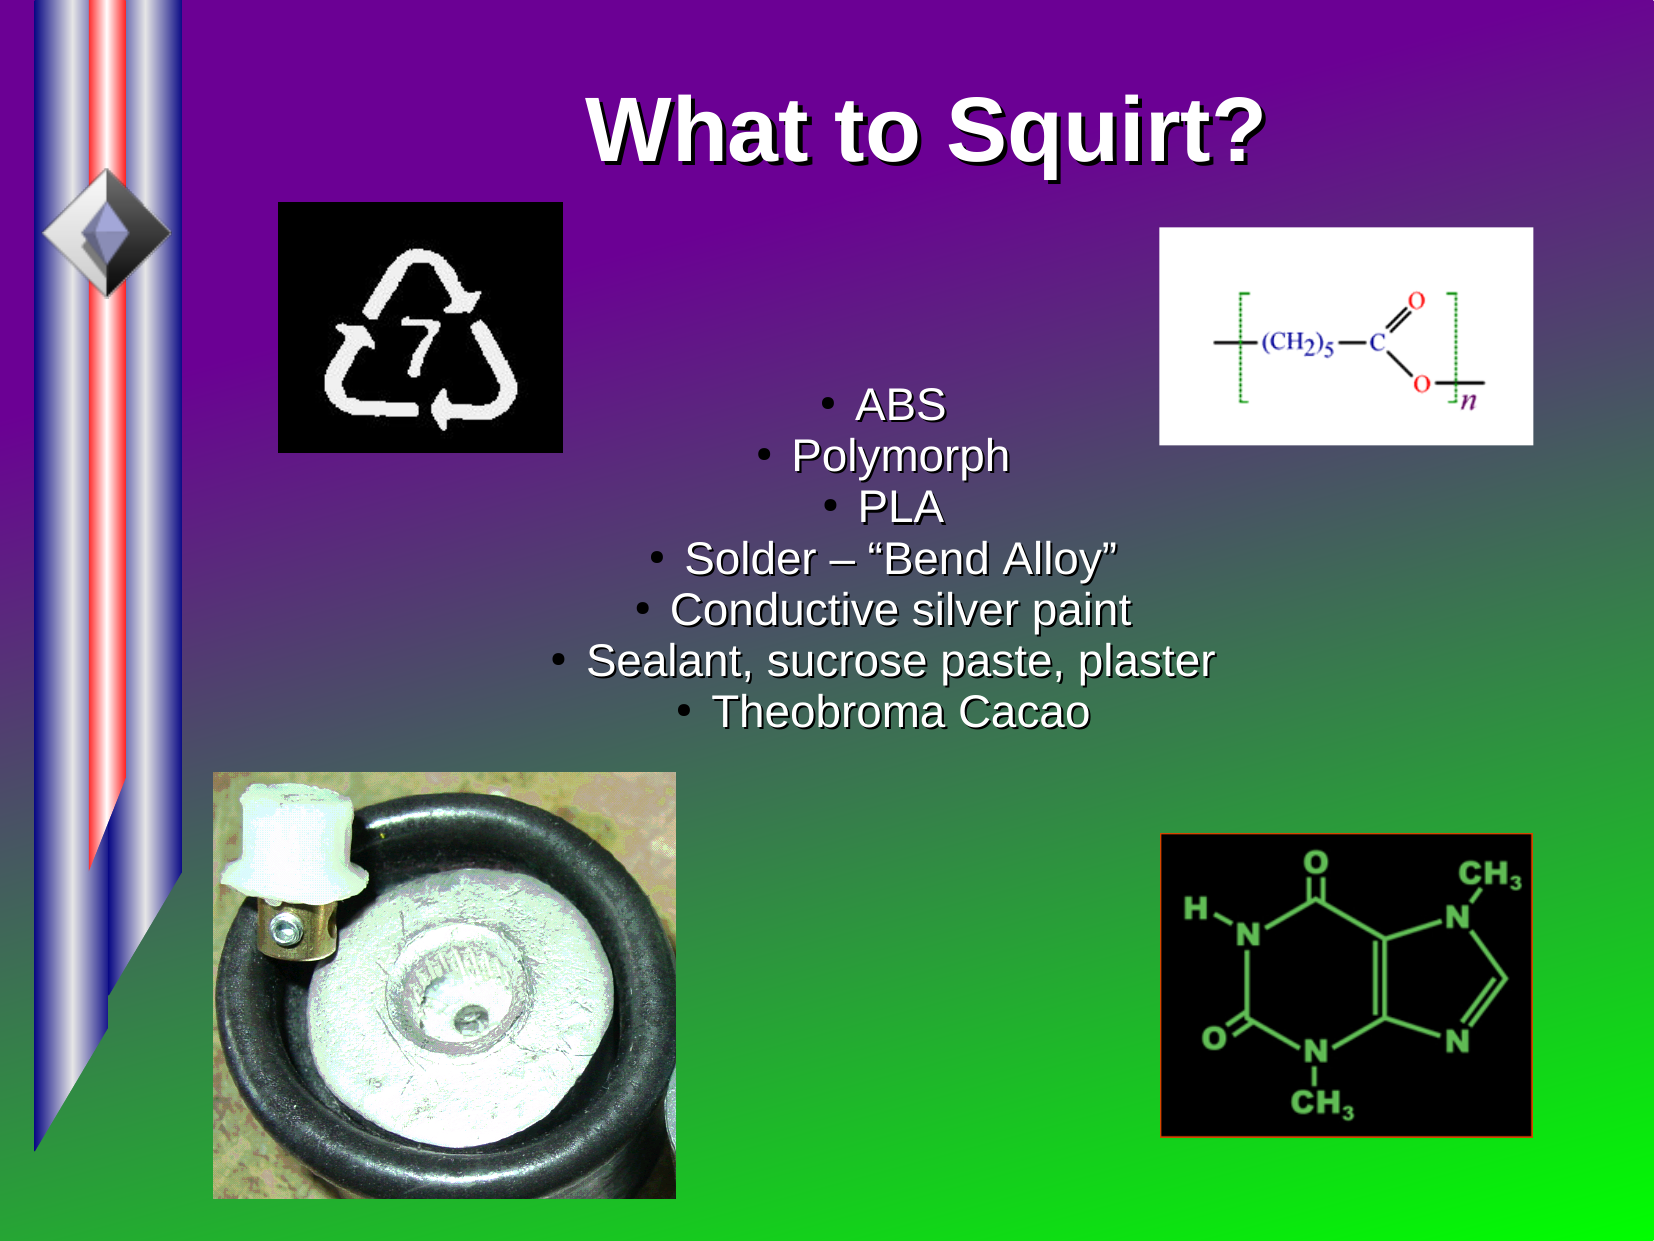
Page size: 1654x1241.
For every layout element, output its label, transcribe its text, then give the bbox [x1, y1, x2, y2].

picture [213, 772, 676, 1199]
picture [278, 202, 563, 453]
picture [1207, 287, 1490, 415]
subtitle ABS Polymorph PLA Solder – “Bend Alloy” Conductive silver paint Sealant, sucrose paste, plaster Theobroma Cacao [470, 277, 1225, 840]
title What to Squirt? [196, 26, 1603, 234]
picture [1160, 833, 1533, 1138]
picture [40, 165, 174, 299]
text_box [1159, 227, 1534, 446]
